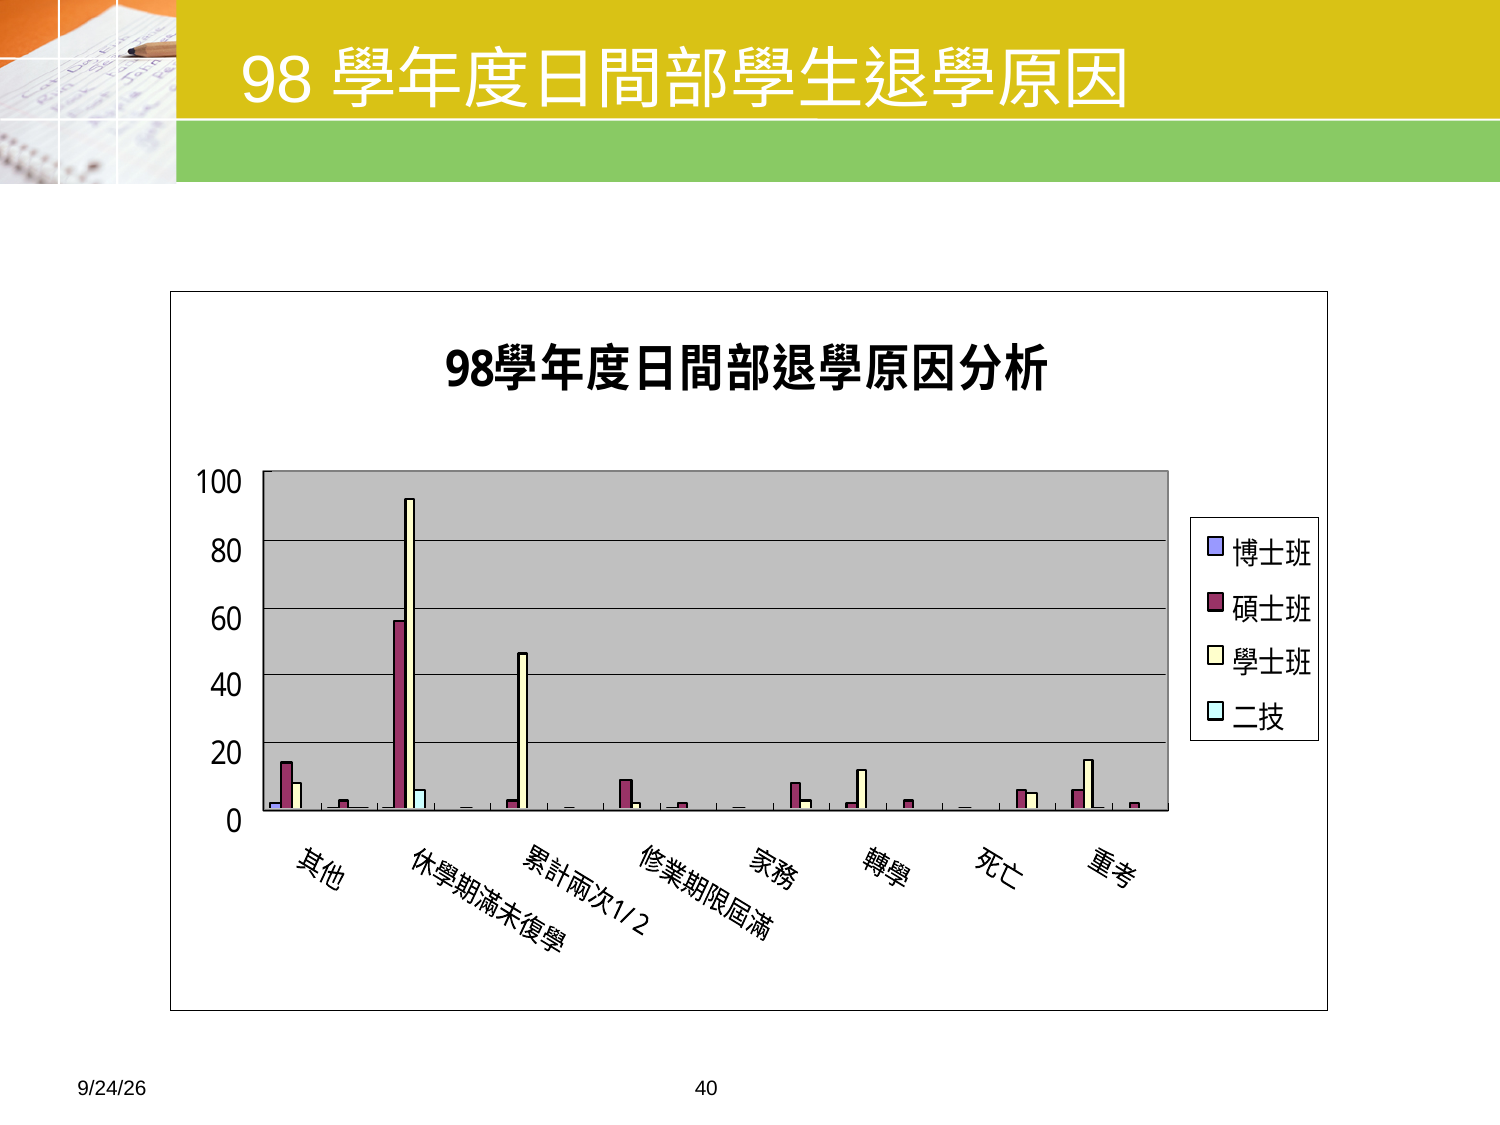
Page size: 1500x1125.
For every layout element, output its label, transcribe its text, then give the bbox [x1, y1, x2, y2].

text_box [637, 1067, 775, 1111]
chart [159, 278, 1341, 1024]
title 98學年度日間部學生退學原因 [225, 28, 1388, 109]
text_box [62, 1067, 376, 1111]
